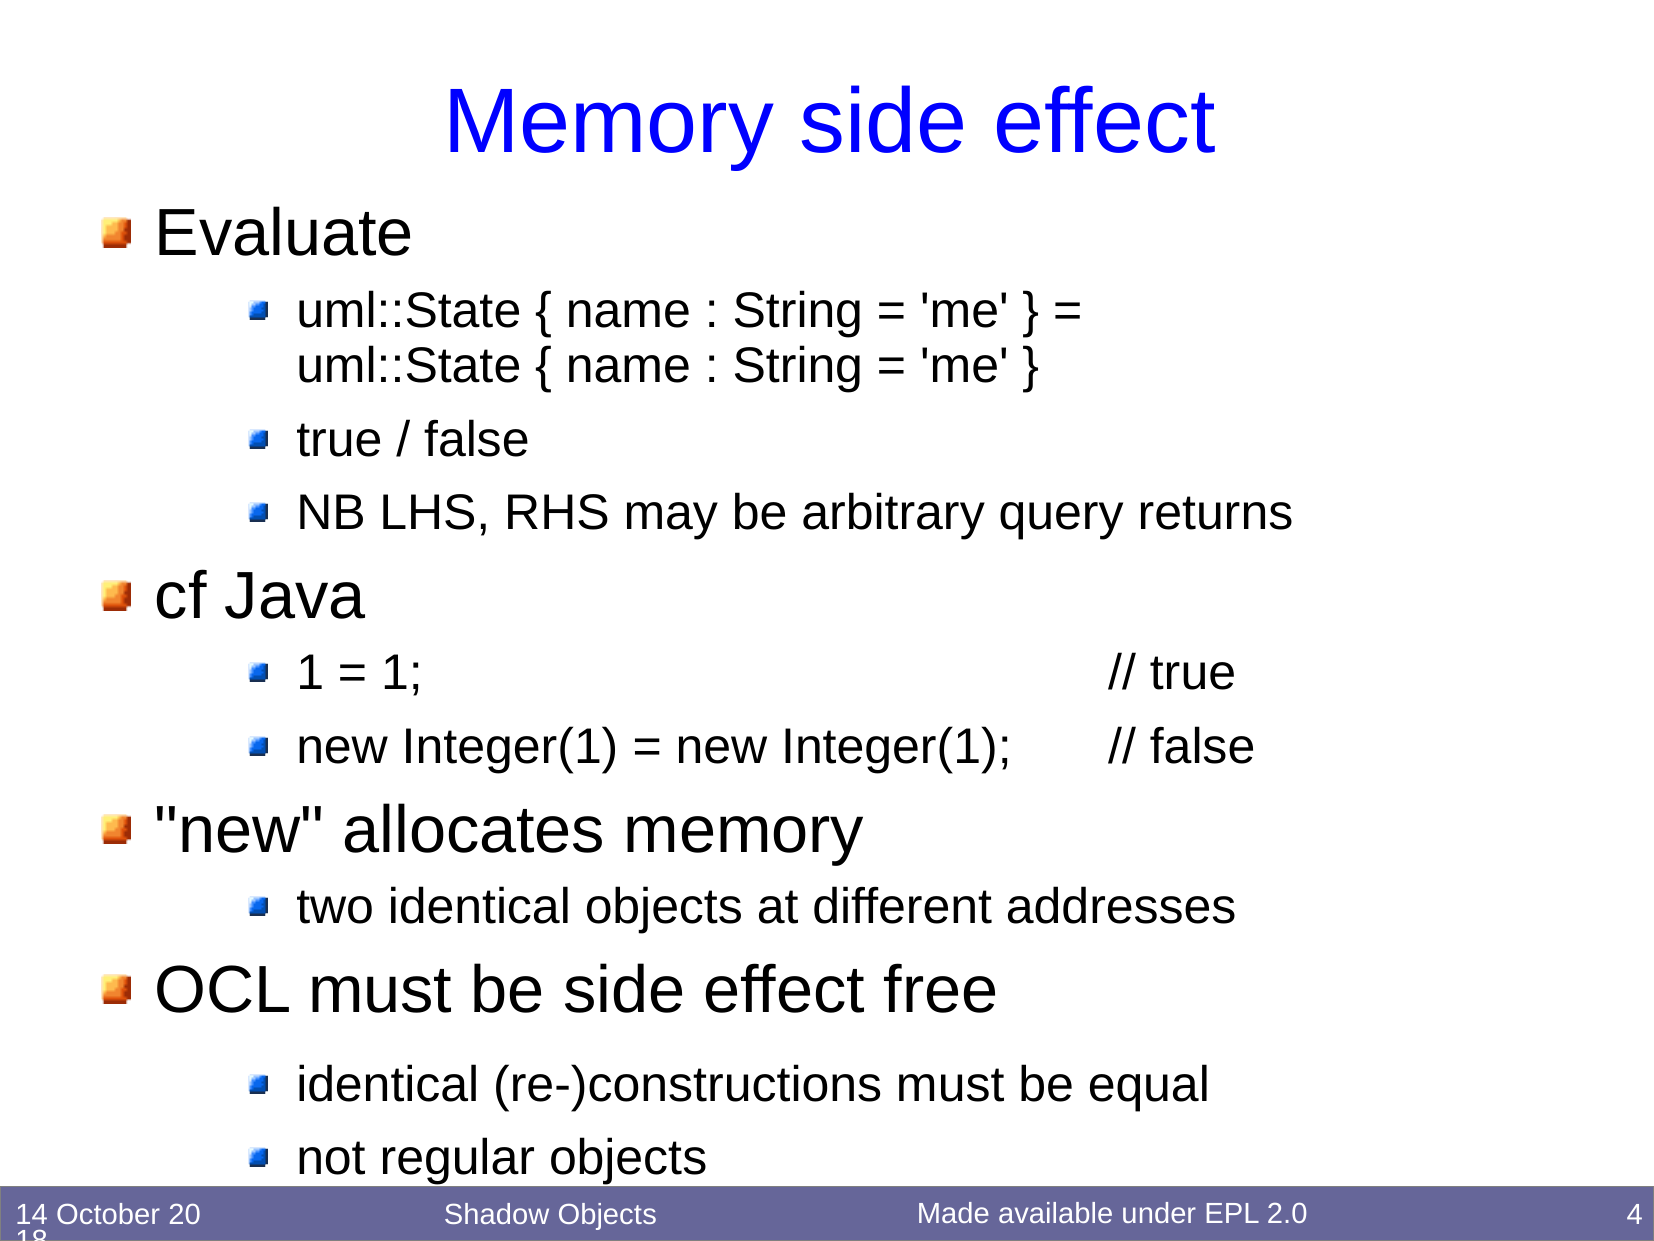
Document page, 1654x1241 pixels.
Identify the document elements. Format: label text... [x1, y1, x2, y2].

title Memory side effect [23, 17, 1637, 223]
list Evaluate uml::State { name : String = 'me' } = uml::State { name : String = 'me' } true / false NB LHS, RHS may be arbitrary query returns cf Java 1 = 1; // true new Integer(1) = new Integer(1); // false "new" allocates memory two identical objects at different addresses OCL must be side effect free identical (re-)constructions must be equal not regular objects [83, 195, 1641, 1186]
